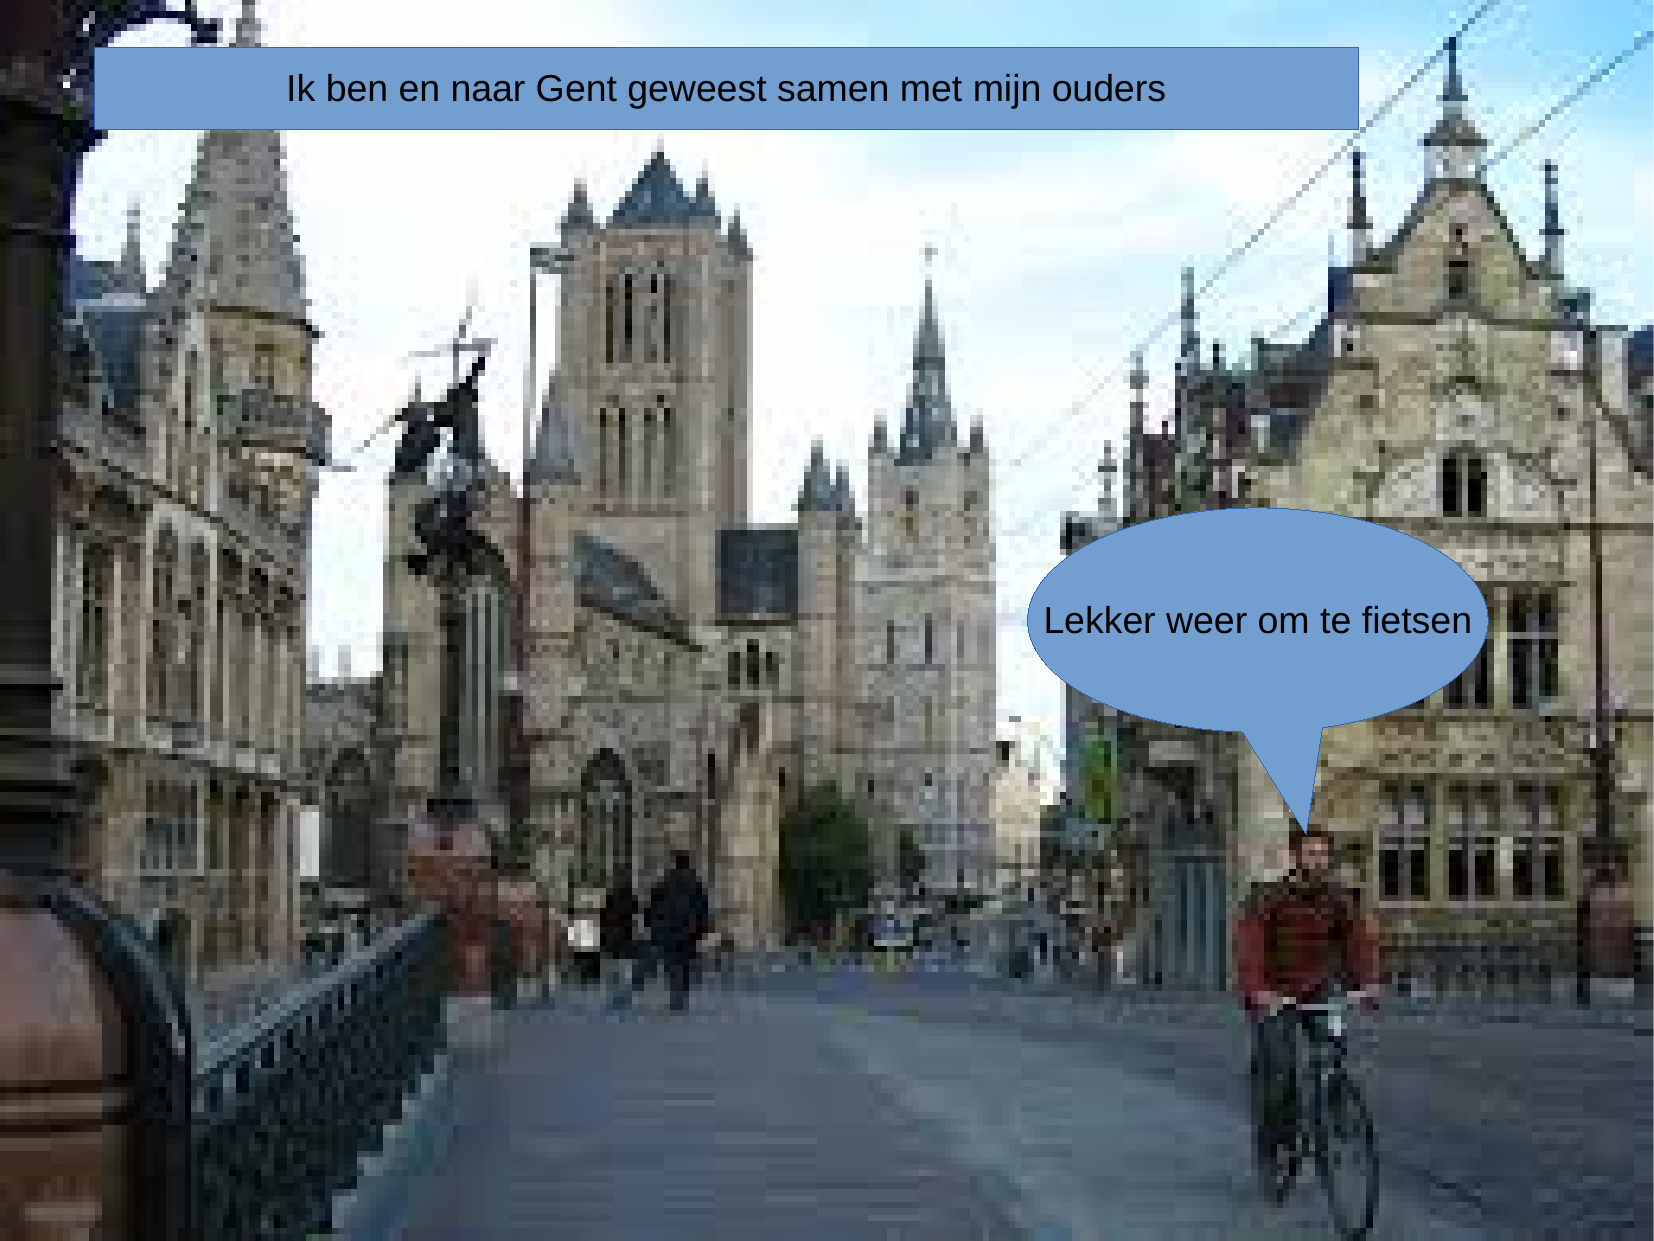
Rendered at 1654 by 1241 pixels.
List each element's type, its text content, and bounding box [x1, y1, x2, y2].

text_box Ik ben en naar Gent geweest samen met mijn ouders [94, 47, 1359, 130]
picture [0, 0, 1654, 1241]
text_box Lekker weer om te fietsen [1027, 507, 1489, 835]
